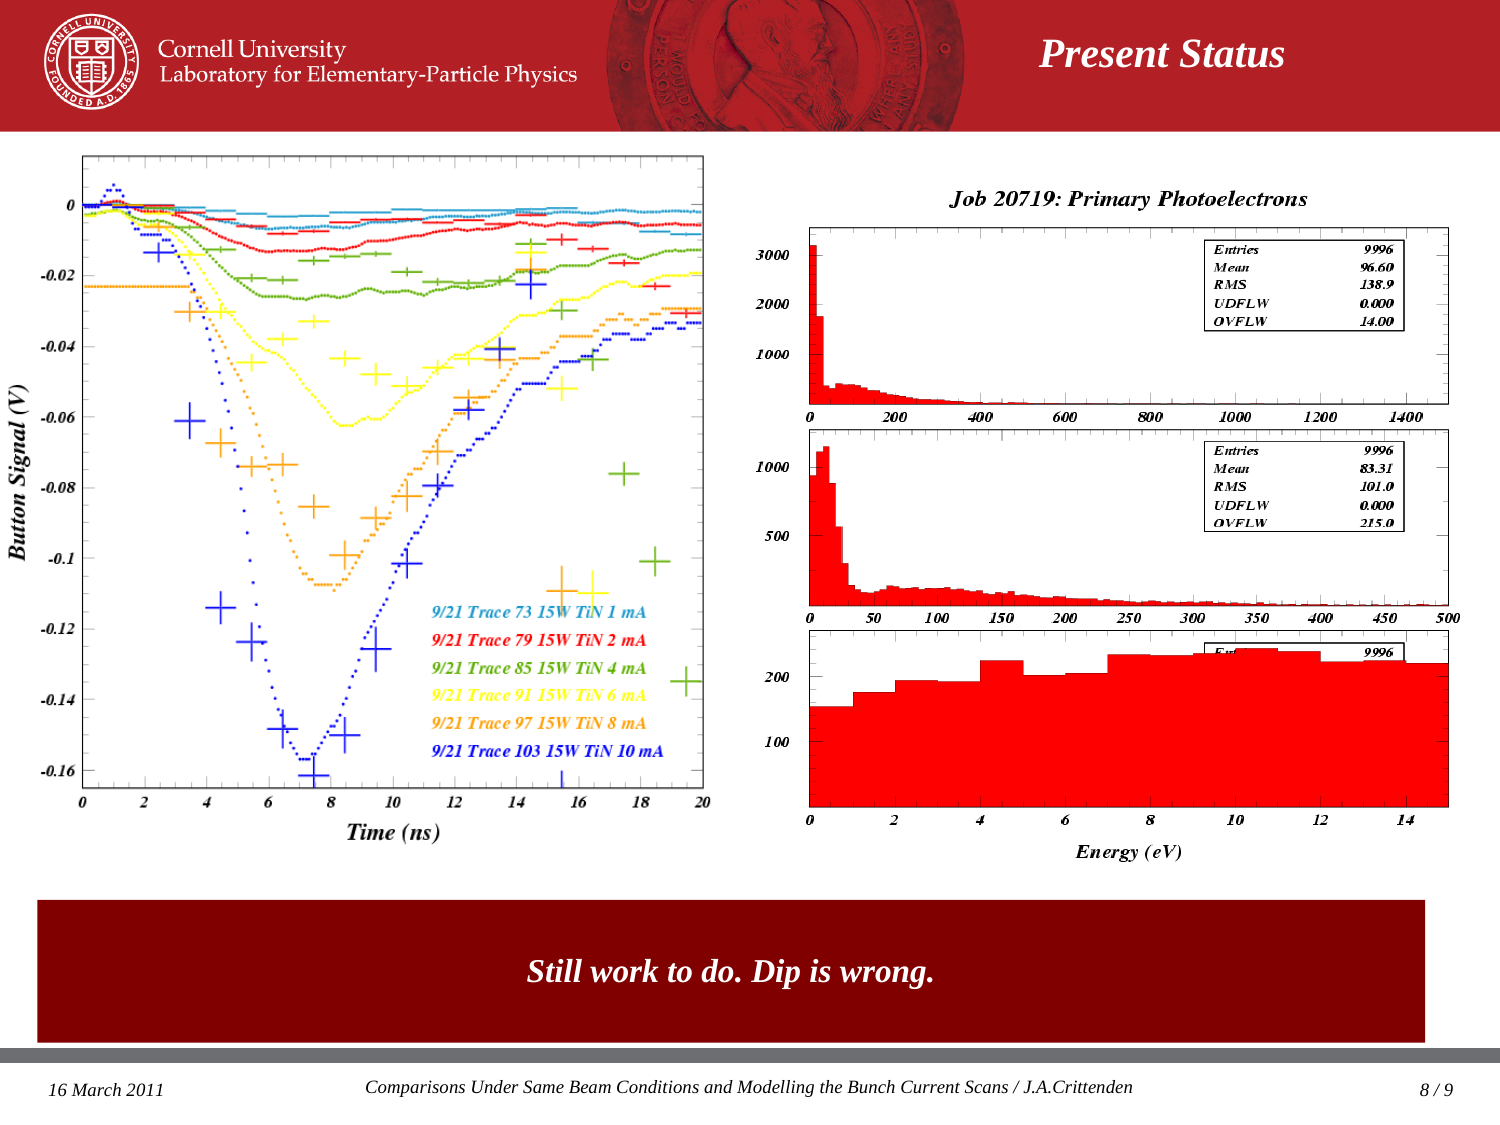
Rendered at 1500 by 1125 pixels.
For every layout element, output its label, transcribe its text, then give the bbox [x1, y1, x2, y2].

text_box Still work to do. Dip is wrong. [37, 899, 1426, 1043]
picture [0, 0, 1500, 132]
picture [742, 187, 1463, 866]
picture [0, 149, 721, 856]
text_box Present Status [824, 29, 1500, 128]
